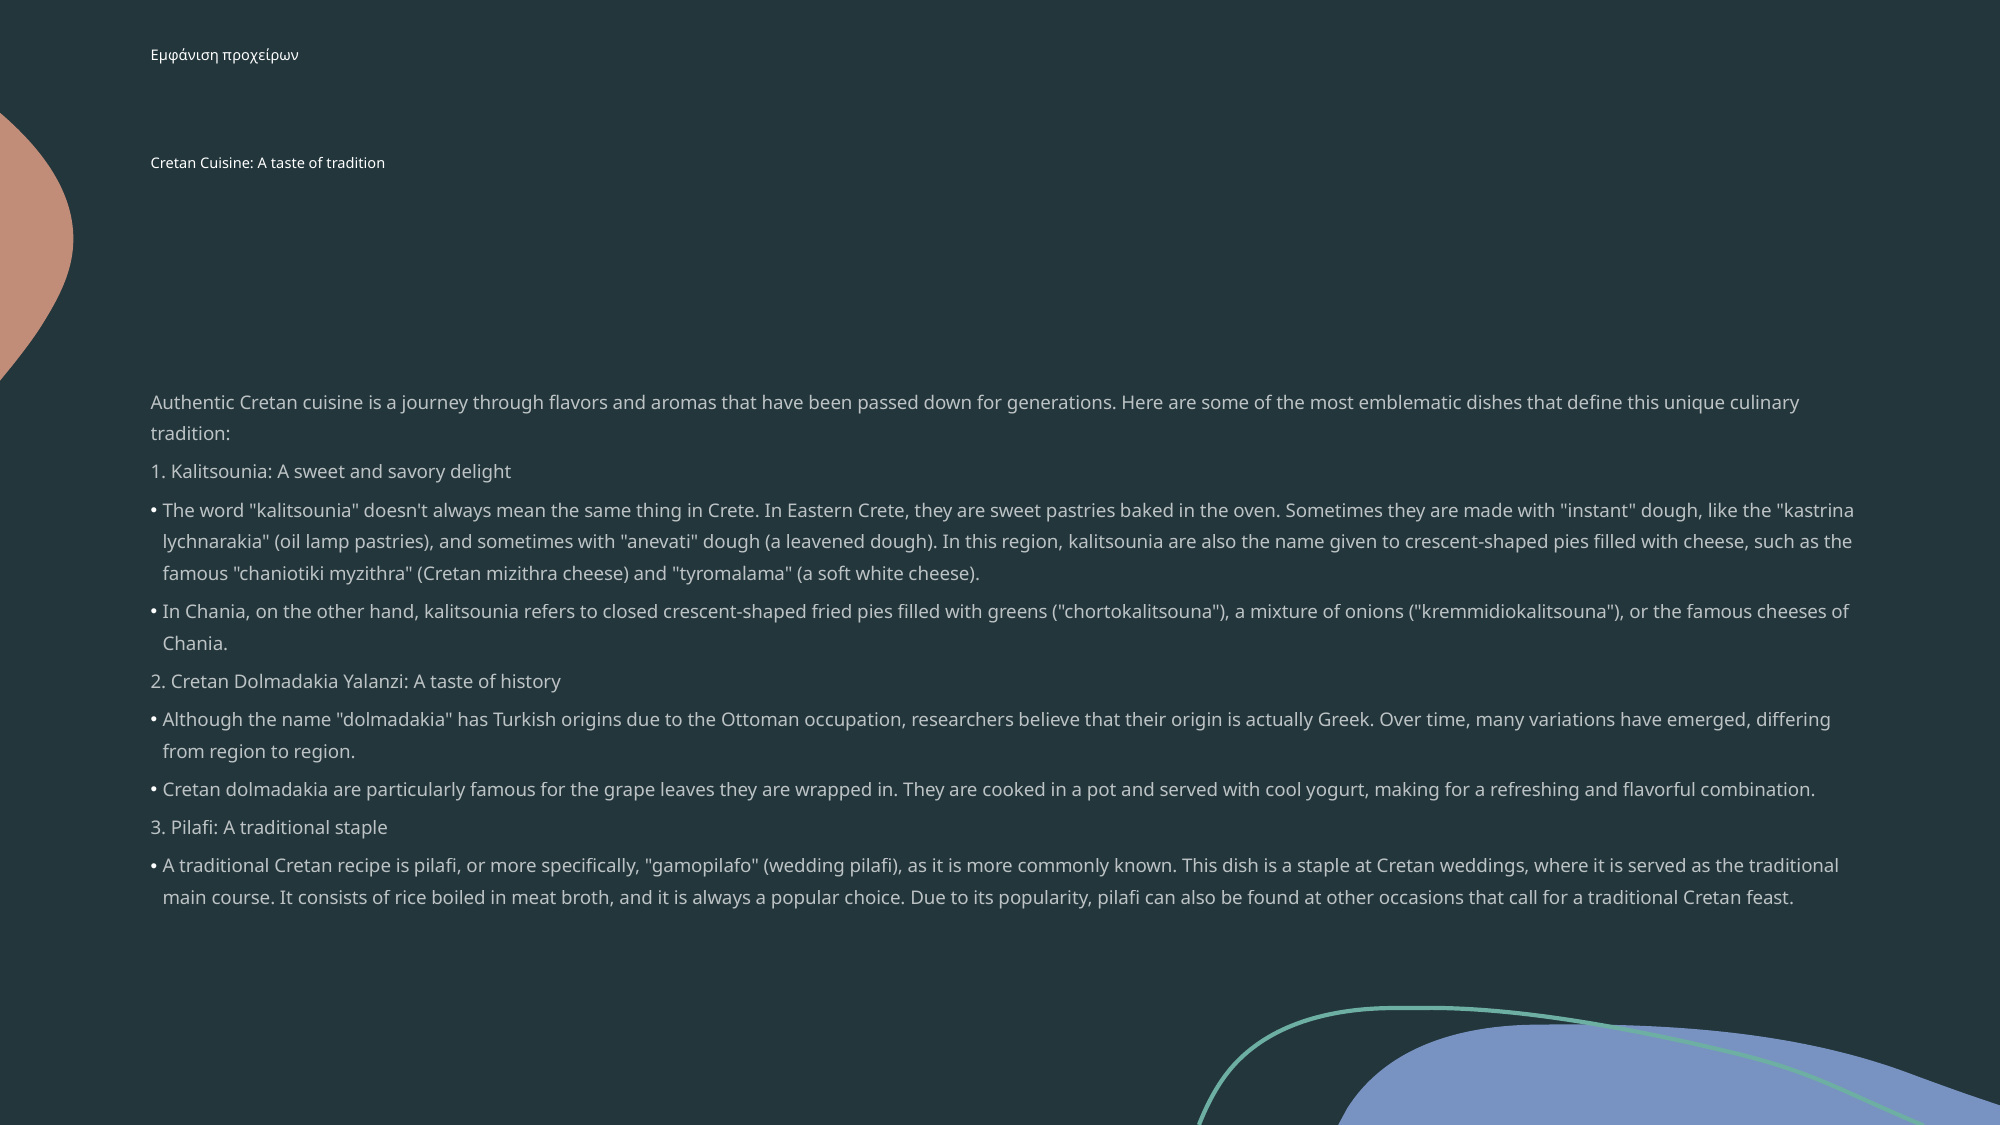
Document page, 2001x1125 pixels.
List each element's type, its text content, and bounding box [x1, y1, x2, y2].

text_box Authentic Cretan cuisine is a journey through flavors and aromas that have been passed down for generations. Here are some of the most emblematic dishes that define this unique culinary tradition: 1. Kalitsounia: A sweet and savory delight The word "kalitsounia" doesn't always mean the same thing in Crete. In Eastern Crete, they are sweet pastries baked in the oven. Sometimes they are made with "instant" dough, like the "kastrina lychnarakia" (oil lamp pastries), and sometimes with "anevati" dough (a leavened dough). In this region, kalitsounia are also the name given to crescent-shaped pies filled with cheese, such as the famous "chaniotiki myzithra" (Cretan mizithra cheese) and "tyromalama" (a soft white cheese). In Chania, on the other hand, kalitsounia refers to closed crescent-shaped fried pies filled with greens ("chortokalitsouna"), a mixture of onions ("kremmidiokalitsouna"), or the famous cheeses of Chania. 2. Cretan Dolmadakia Yalanzi: A taste of history Although the name "dolmadakia" has Turkish origins due to the Ottoman occupation, researchers believe that their origin is actually Greek. Over time, many variations have emerged, differing from region to region. Cretan dolmadakia are particularly famous for the grape leaves they are wrapped in. They are cooked in a pot and served with cool yogurt, making for a refreshing and flavorful combination. 3. Pilafi: A traditional staple A traditional Cretan recipe is pilafi, or more specifically, "gamopilafo" (wedding pilafi), as it is more commonly known. This dish is a staple at Cretan weddings, where it is served as the traditional main course. It consists of rice boiled in meat broth, and it is always a popular choice. Due to its popularity, pilafi can also be found at other occasions that call for a traditional Cretan feast. [135, 337, 1886, 964]
text_box Εμφάνιση προχείρων Cretan Cuisine: A taste of tradition [135, 35, 1886, 286]
